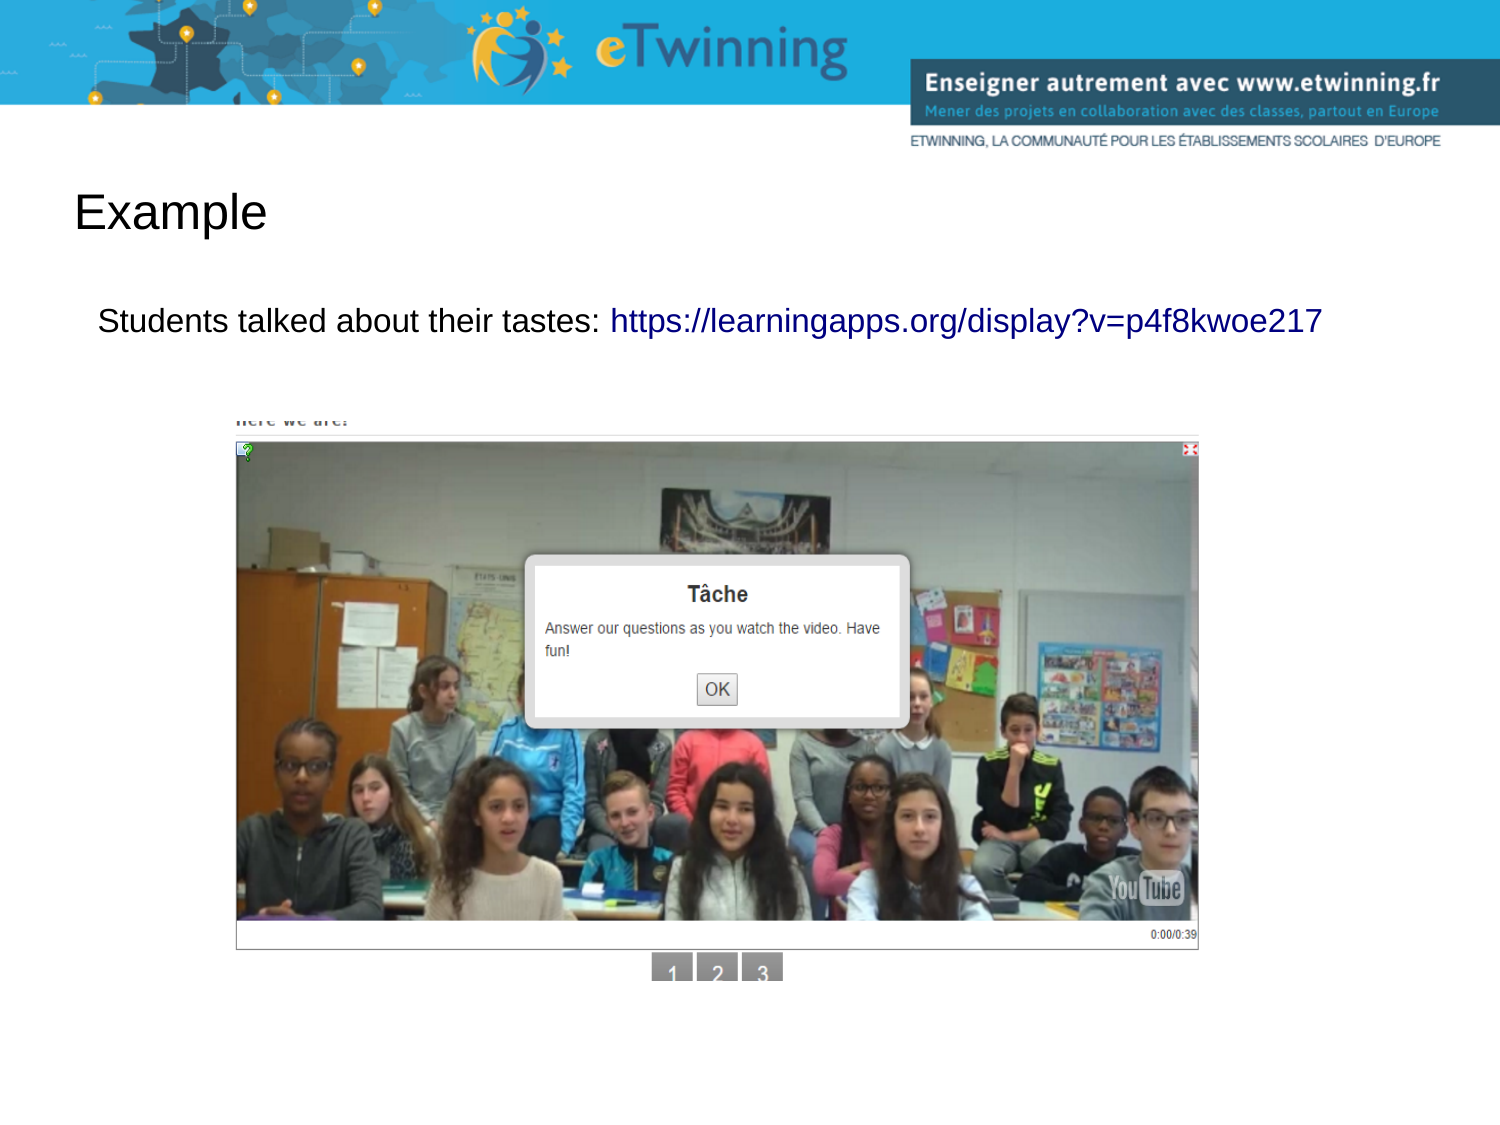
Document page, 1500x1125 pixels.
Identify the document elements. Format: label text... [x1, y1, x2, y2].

picture [0, 0, 1500, 154]
picture [235, 421, 1217, 981]
text_box Example [59, 177, 317, 248]
text_box Students talked about their tastes: https://learningapps.org/display?v=p4f8kwoe217 [82, 295, 1340, 460]
